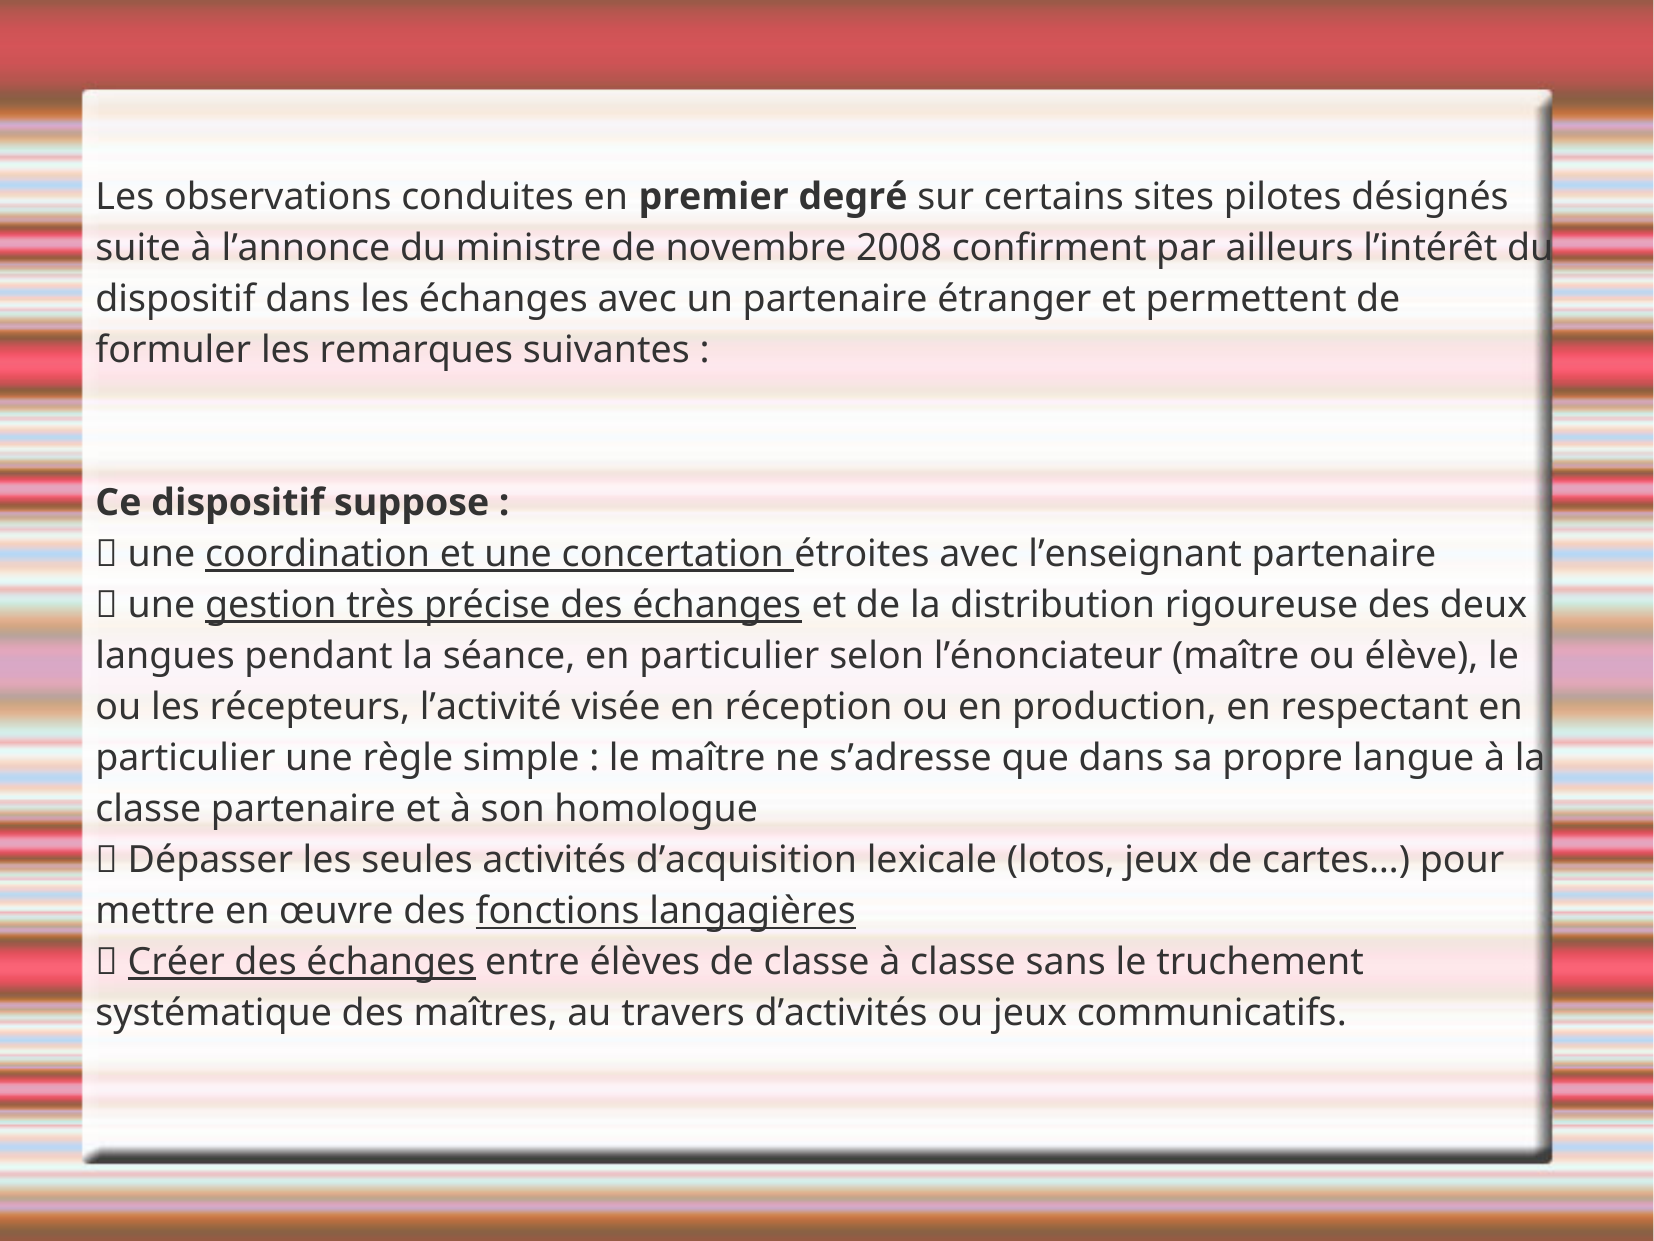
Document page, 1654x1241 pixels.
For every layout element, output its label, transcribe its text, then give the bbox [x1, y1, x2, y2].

list Les observations conduites en premier degré sur certains sites pilotes désignés suite à l’annonce du ministre de novembre 2008 confirment par ailleurs l’intérêt du dispositif dans les échanges avec un partenaire étranger et permettent de formuler les remarques suivantes : Ce dispositif suppose : 􀂾 une coordination et une concertation étroites avec l’enseignant partenaire 􀂾 une gestion très précise des échanges et de la distribution rigoureuse des deux langues pendant la séance, en particulier selon l’énonciateur (maître ou élève), le ou les récepteurs, l’activité visée en réception ou en production, en respectant en particulier une règle simple : le maître ne s’adresse que dans sa propre langue à la classe partenaire et à son homologue 􀂾 Dépasser les seules activités d’acquisition lexicale (lotos, jeux de cartes…) pour mettre en œuvre des fonctions langagières 􀂾 Créer des échanges entre élèves de classe à classe sans le truchement systématique des maîtres, au travers d’activités ou jeux communicatifs. [95, 118, 1565, 1062]
picture [0, 0, 1654, 1241]
